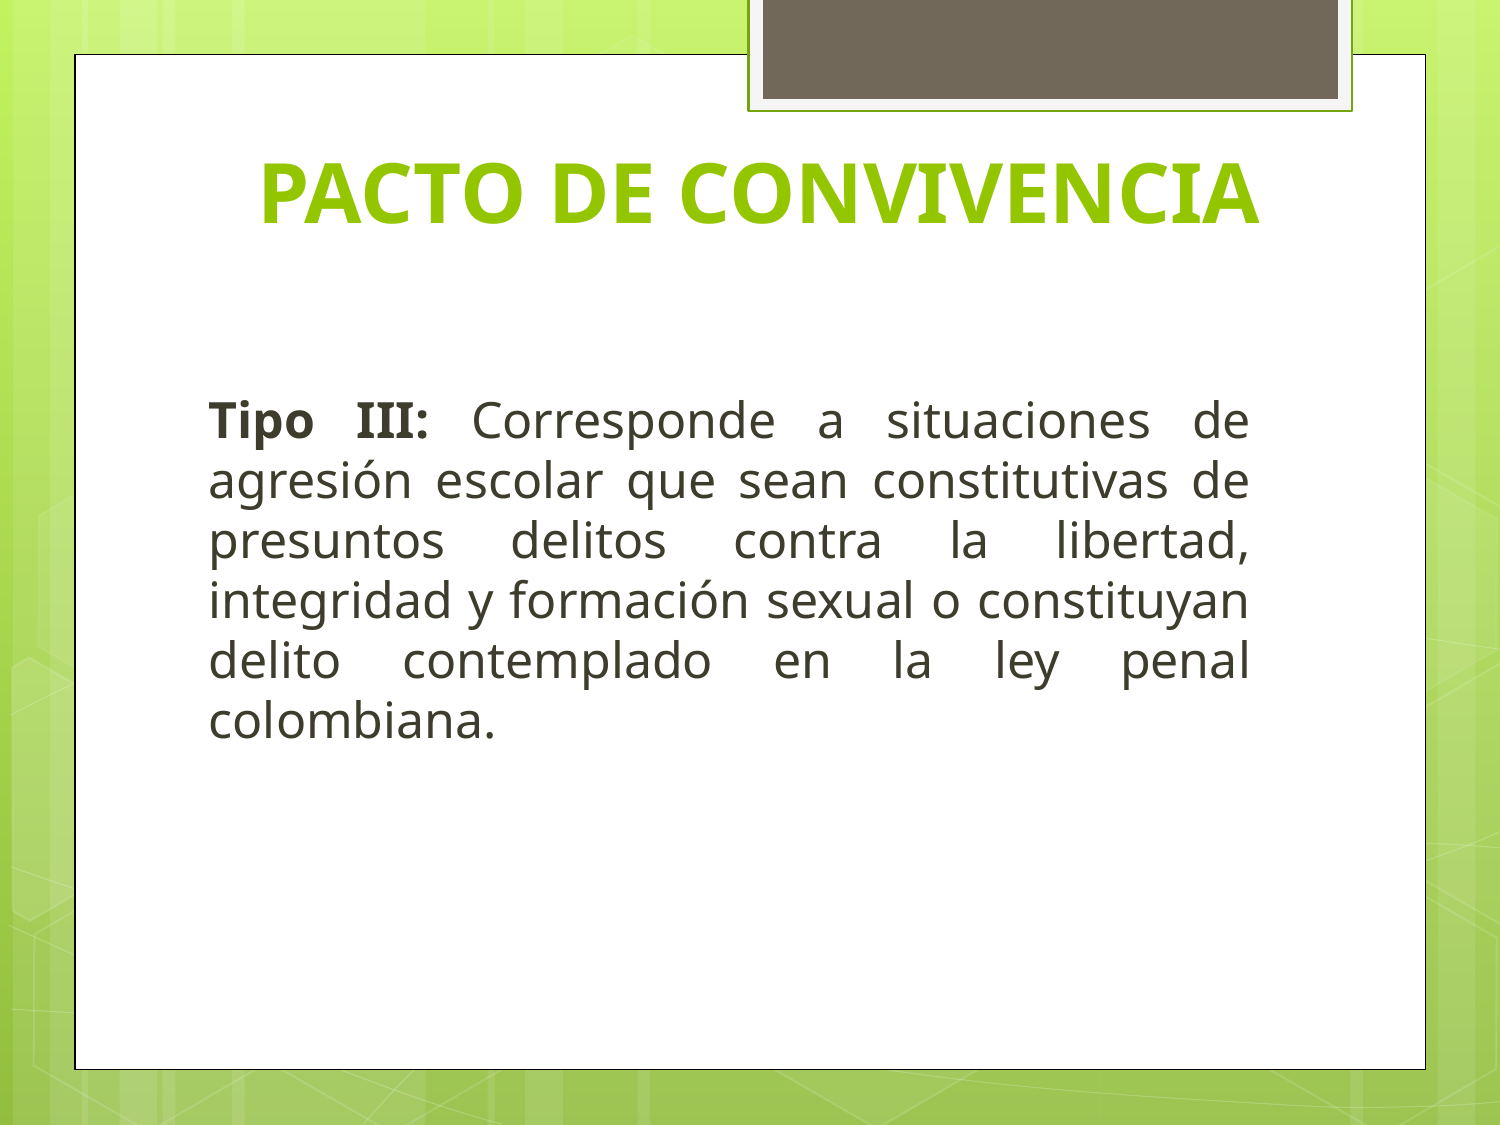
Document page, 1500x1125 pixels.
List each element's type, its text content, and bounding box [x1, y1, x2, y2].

title PACTO DE CONVIVENCIA [183, 125, 1336, 248]
list Tipo III: Corresponde a situaciones de agresión escolar que sean constitutivas de presuntos delitos contra la libertad, integridad y formación sexual o constituyan delito contemplado en la ley penal colombiana. [171, 381, 1283, 957]
